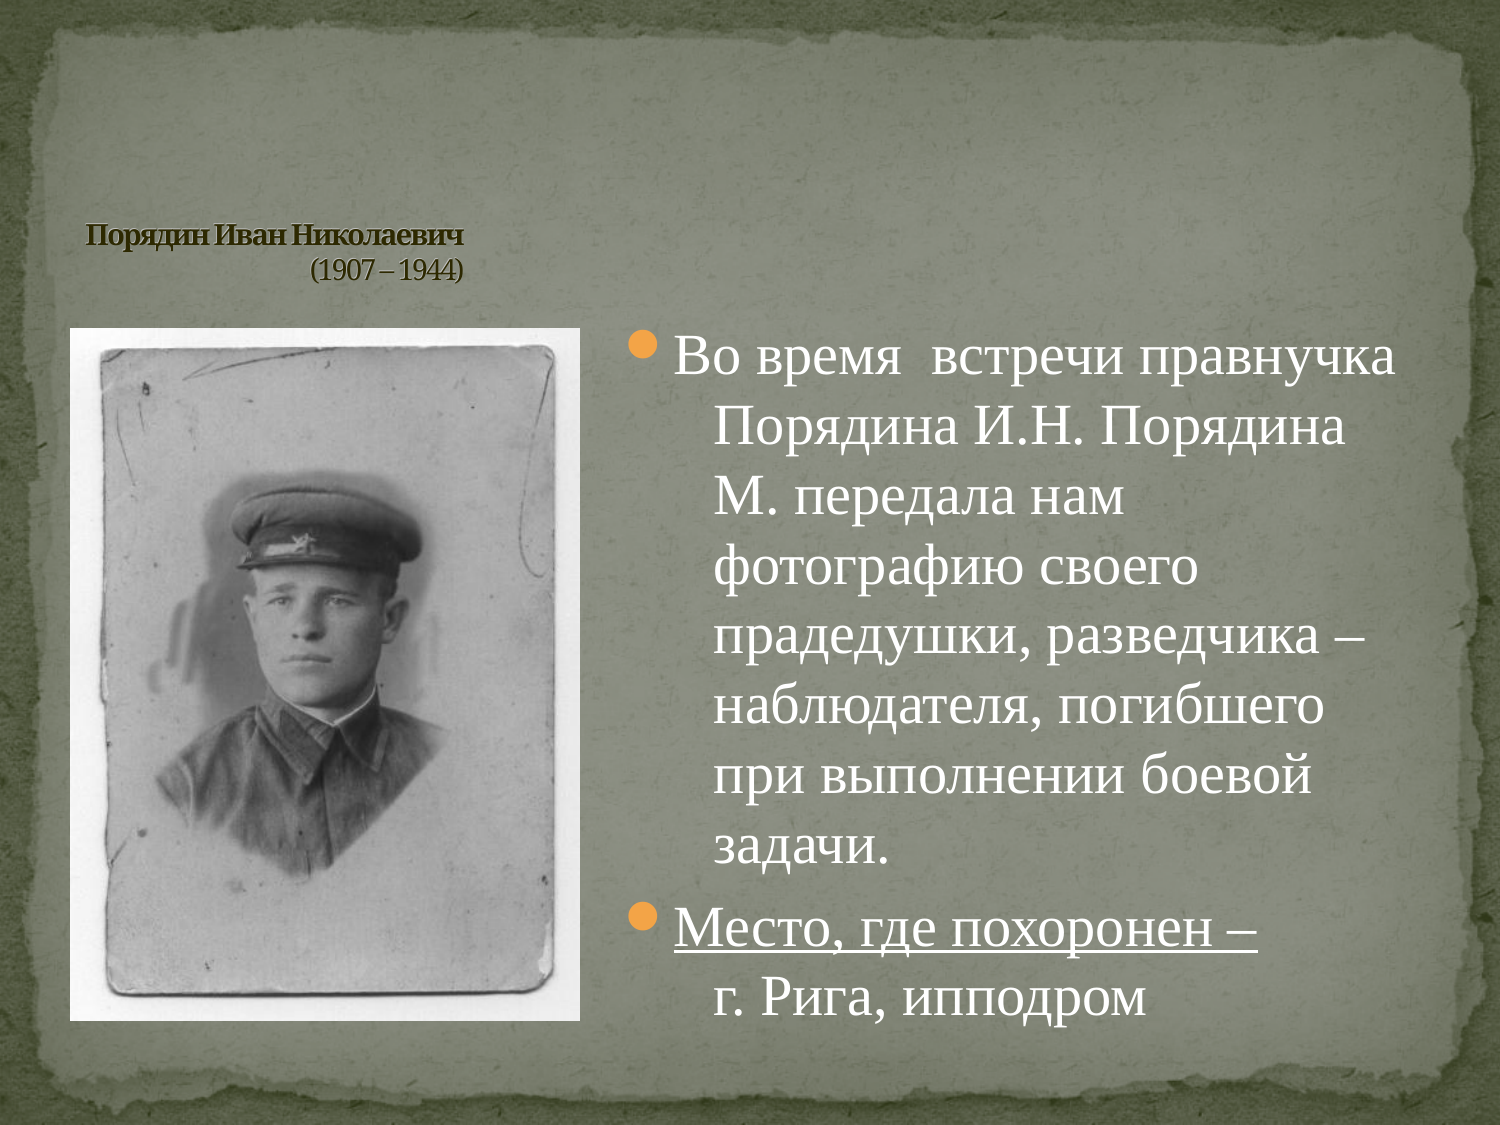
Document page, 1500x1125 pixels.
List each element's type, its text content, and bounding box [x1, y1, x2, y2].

list Во время встречи правнучка Порядина И.Н. Порядина М. передала нам фотографию своего прадедушки, разведчика – наблюдателя, погибшего при выполнении боевой задачи. Место, где похоронен – г. Рига, ипподром [609, 308, 1426, 1059]
picture [70, 328, 580, 1021]
title Порядин Иван Николаевич (1907 – 1944) [70, 93, 1421, 294]
